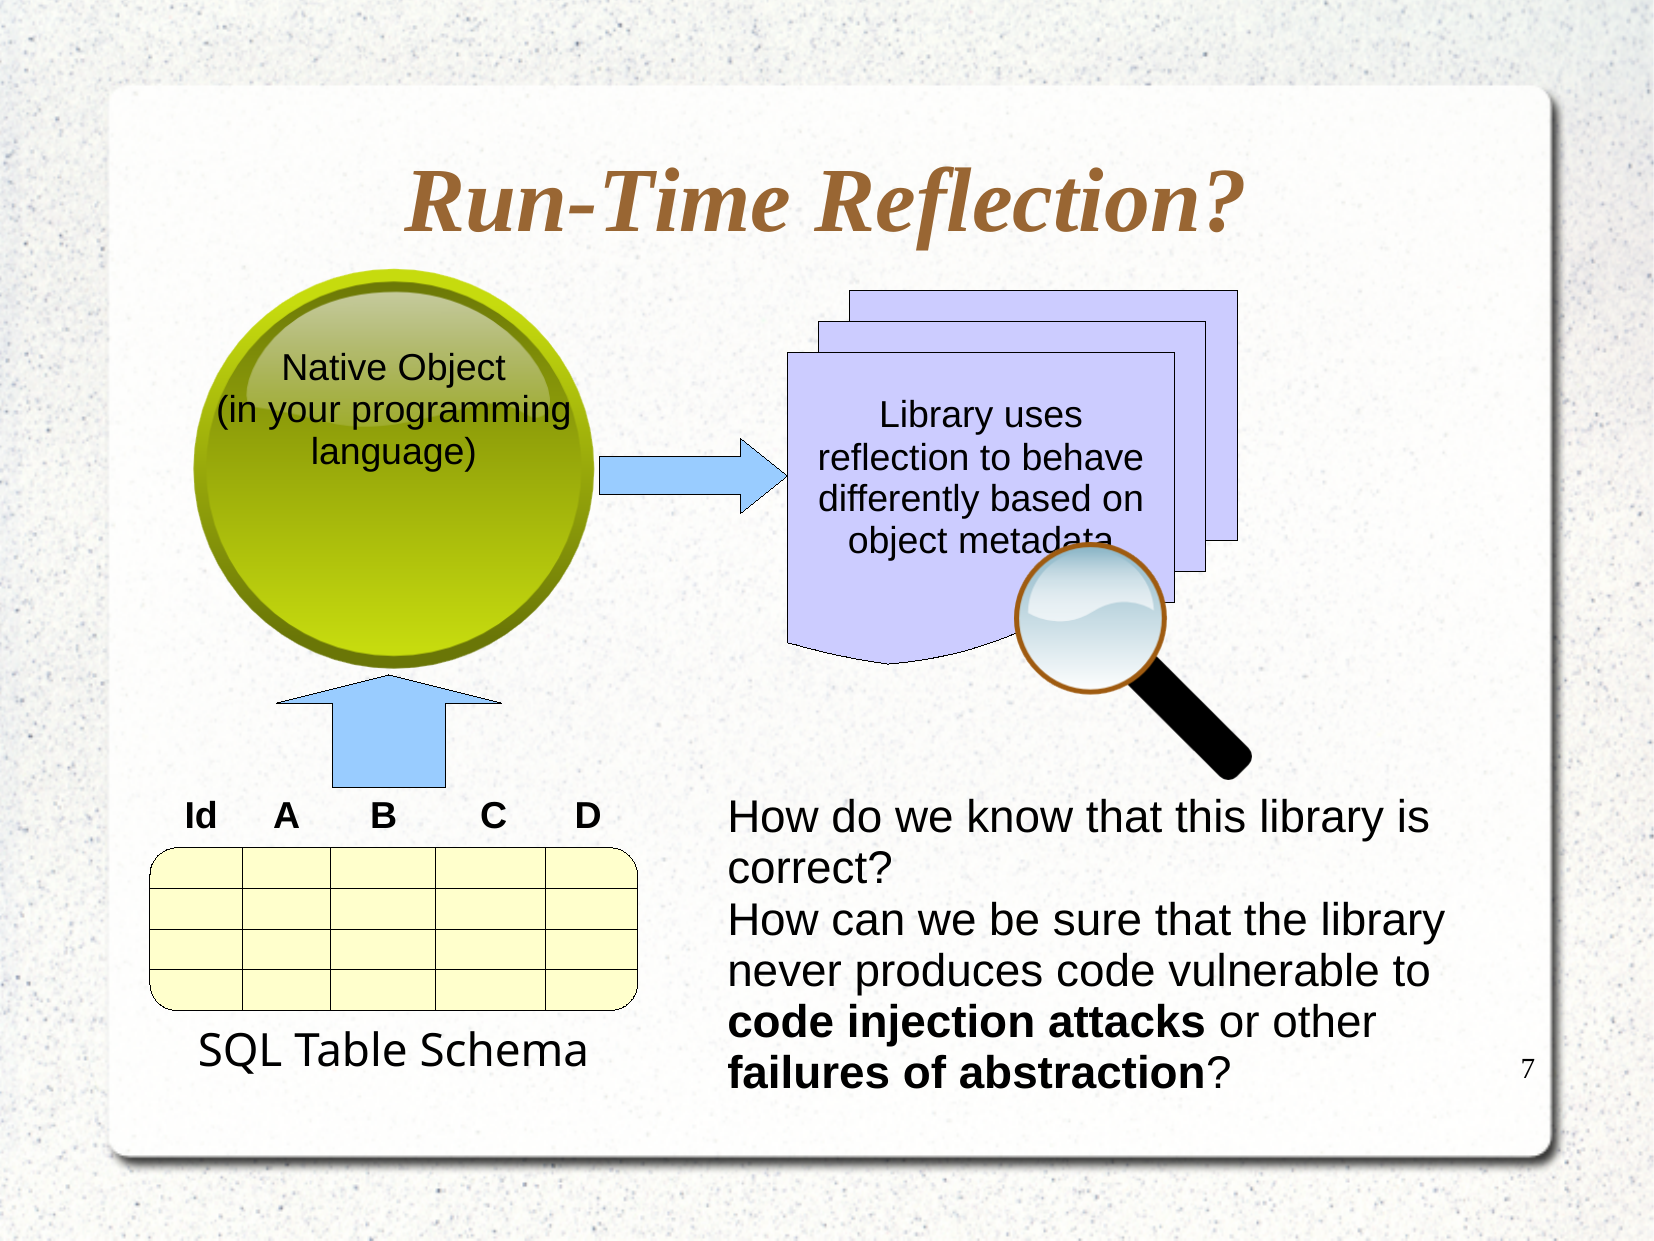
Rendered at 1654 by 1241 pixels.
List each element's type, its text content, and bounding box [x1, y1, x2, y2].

text_box [149, 849, 242, 1010]
text_box A [258, 787, 316, 851]
picture [0, 0, 1654, 1241]
text_box [331, 930, 435, 969]
text_box How do we know that this library is correct? How can we be sure that the library never produces code vulnerable to code injection attacks or other failures of abstraction? [712, 783, 1501, 1145]
text_box D [559, 787, 617, 851]
text_box SQL Table Schema [150, 1010, 638, 1082]
text_box C [465, 787, 523, 851]
text_box Id [169, 787, 245, 851]
text_box [331, 970, 435, 1010]
text_box [243, 889, 330, 929]
text_box [546, 970, 638, 1010]
text_box B [355, 788, 401, 851]
text_box [436, 970, 545, 1010]
text_box [436, 889, 545, 929]
text_box [243, 970, 330, 1010]
text_box Library uses reflection to behave differently based on object metadata [787, 290, 1238, 665]
title Run-Time Reflection? [118, 104, 1536, 297]
text_box [276, 674, 502, 788]
text_box [546, 930, 638, 969]
text_box [546, 889, 638, 929]
text_box [436, 930, 545, 969]
text_box [243, 847, 330, 888]
text_box [331, 847, 435, 888]
text_box [243, 930, 330, 969]
text_box [546, 847, 638, 888]
text_box [599, 438, 788, 514]
text_box [436, 847, 545, 888]
text_box [331, 889, 435, 929]
